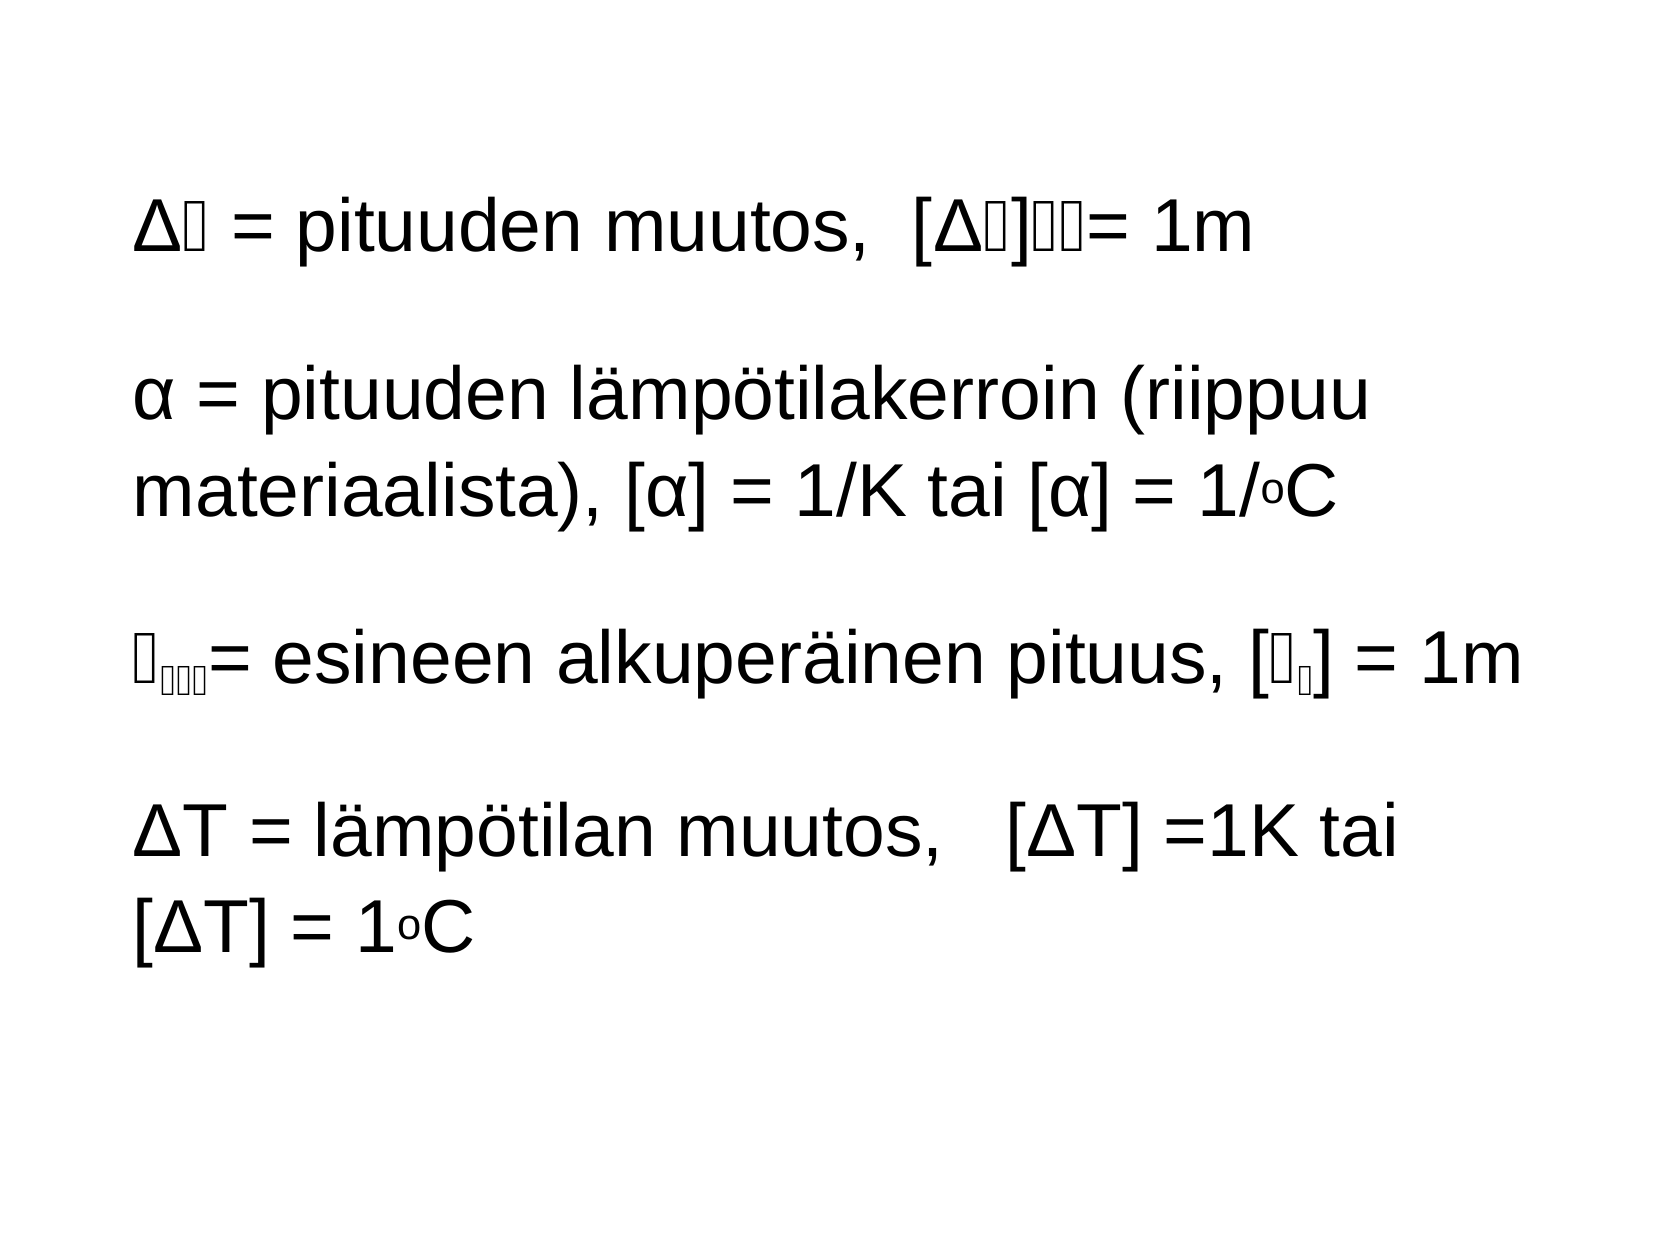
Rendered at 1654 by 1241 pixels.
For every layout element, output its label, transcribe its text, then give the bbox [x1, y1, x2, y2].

text_box Δ = pituuden muutos, [Δ]= 1m α = pituuden lämpötilakerroin (riippuu materiaalista), [α] = 1/K tai [α] = 1/oC = esineen alkuperäinen pituus, [] = 1m ΔT = lämpötilan muutos, [ΔT] =1K tai [ΔT] = 1oC [118, 177, 1654, 1116]
